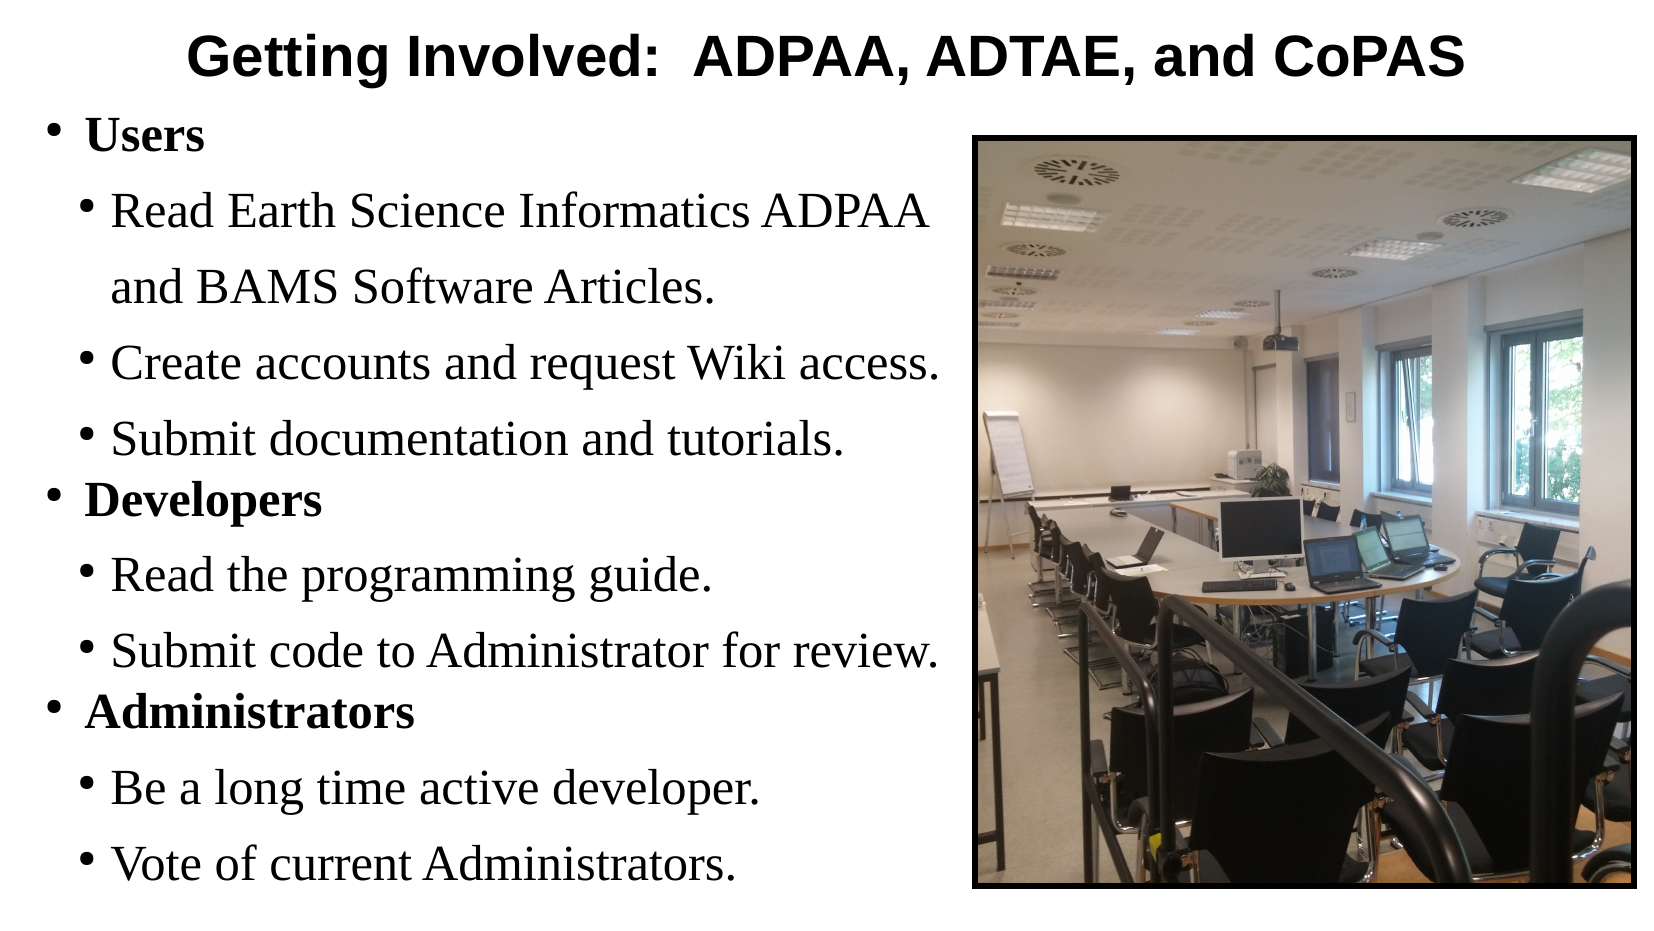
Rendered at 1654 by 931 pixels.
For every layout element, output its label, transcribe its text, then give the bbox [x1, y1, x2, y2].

text_box Getting Involved: ADPAA, ADTAE, and CoPAS [0, 1, 1654, 106]
picture [978, 140, 1632, 883]
list Users Read Earth Science Informatics ADPAA and BAMS Software Articles. Create accounts and request Wiki access. Submit documentation and tutorials. Developers Read the programming guide. Submit code to Administrator for review. Administrators Be a long time active developer. Vote of current Administrators. [30, 93, 1636, 904]
